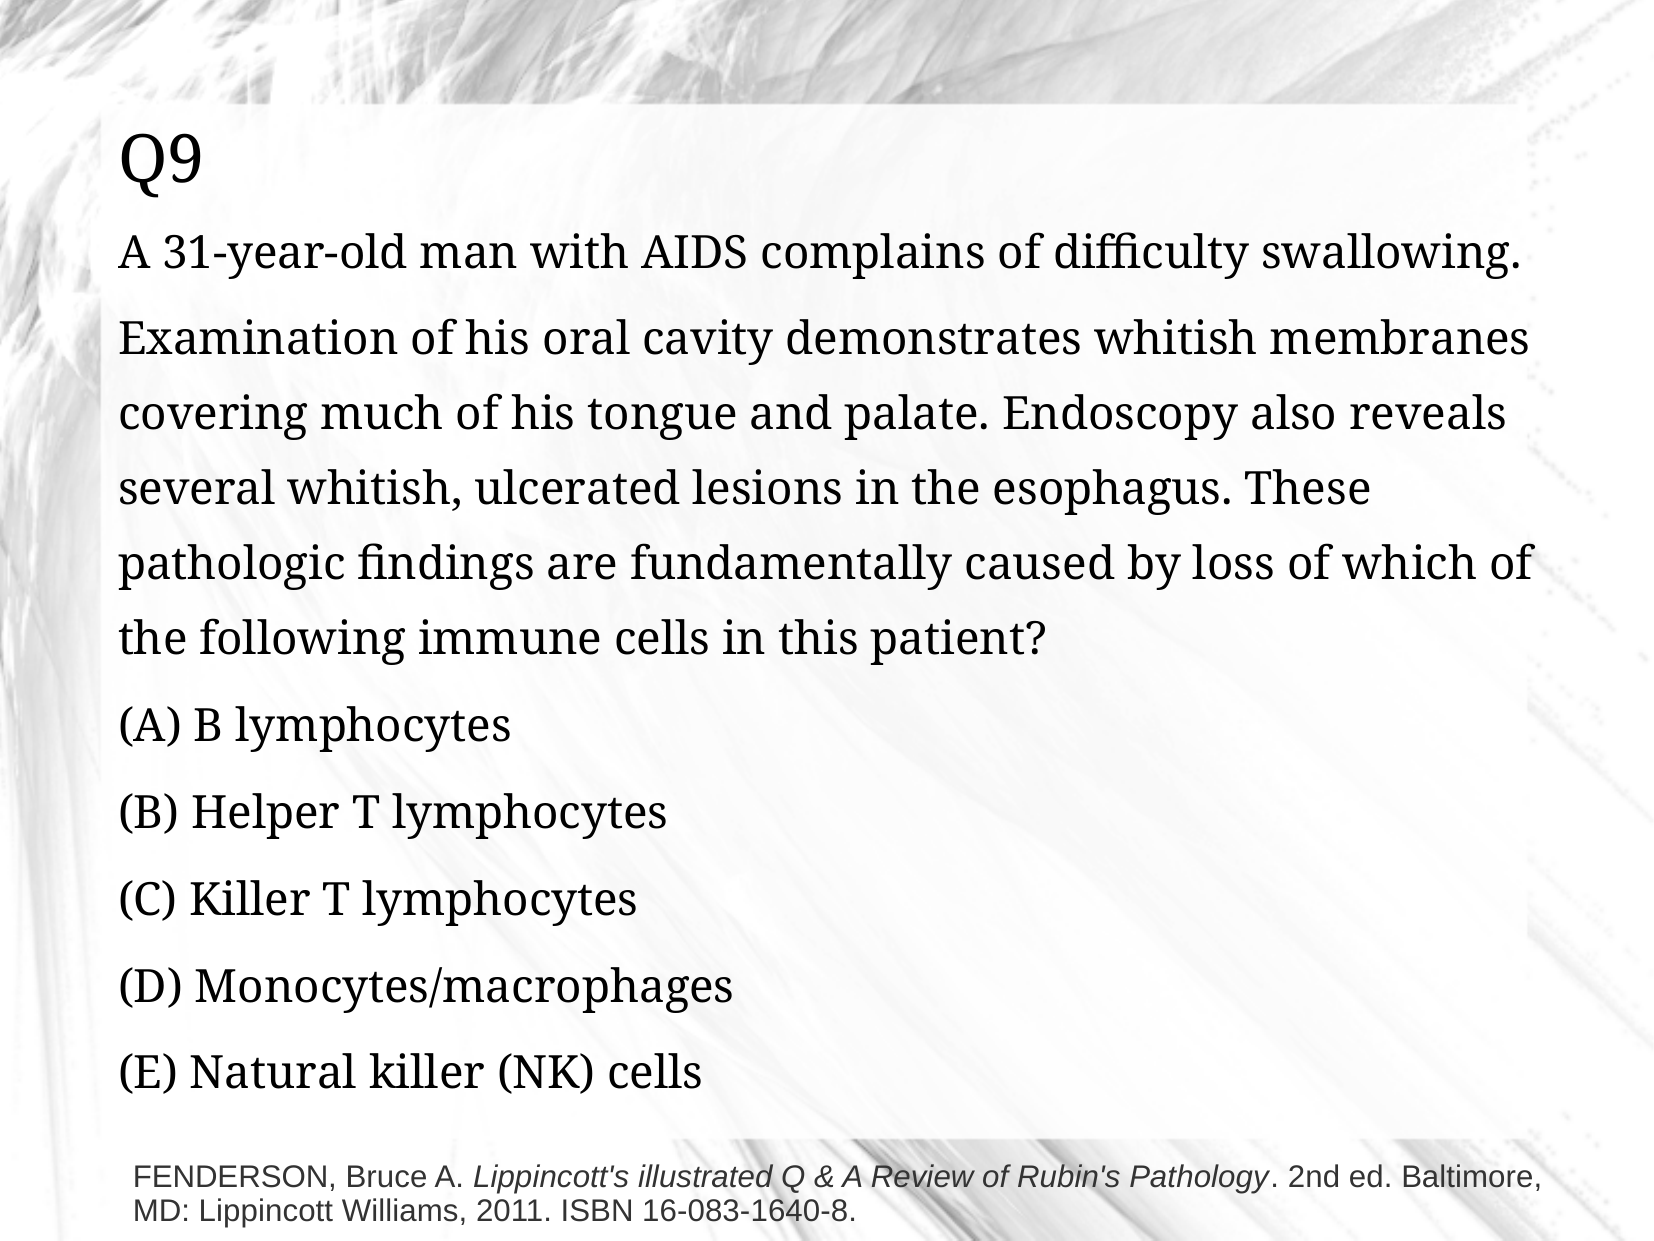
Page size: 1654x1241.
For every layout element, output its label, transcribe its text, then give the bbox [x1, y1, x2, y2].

picture [0, 0, 1654, 1241]
text_box FENDERSON, Bruce A. Lippincott's illustrated Q & A Review of Rubin's Pathology. 2nd ed. Baltimore, MD: Lippincott Williams, 2011. ISBN 16-083-1640-8. [118, 1151, 1565, 1236]
title Q9 [118, 107, 1506, 206]
list A 31-year-old man with AIDS complains of difficulty swallowing. Examination of his oral cavity demonstrates whitish membranes covering much of his tongue and palate. Endoscopy also reveals several whitish, ulcerated lesions in the esophagus. These pathologic findings are fundamentally caused by loss of which of the following immune cells in this patient? (A) B lymphocytes (B) Helper T lymphocytes (C) Killer T lymphocytes (D) Monocytes/macrophages (E) Natural killer (NK) cells [118, 206, 1565, 1139]
